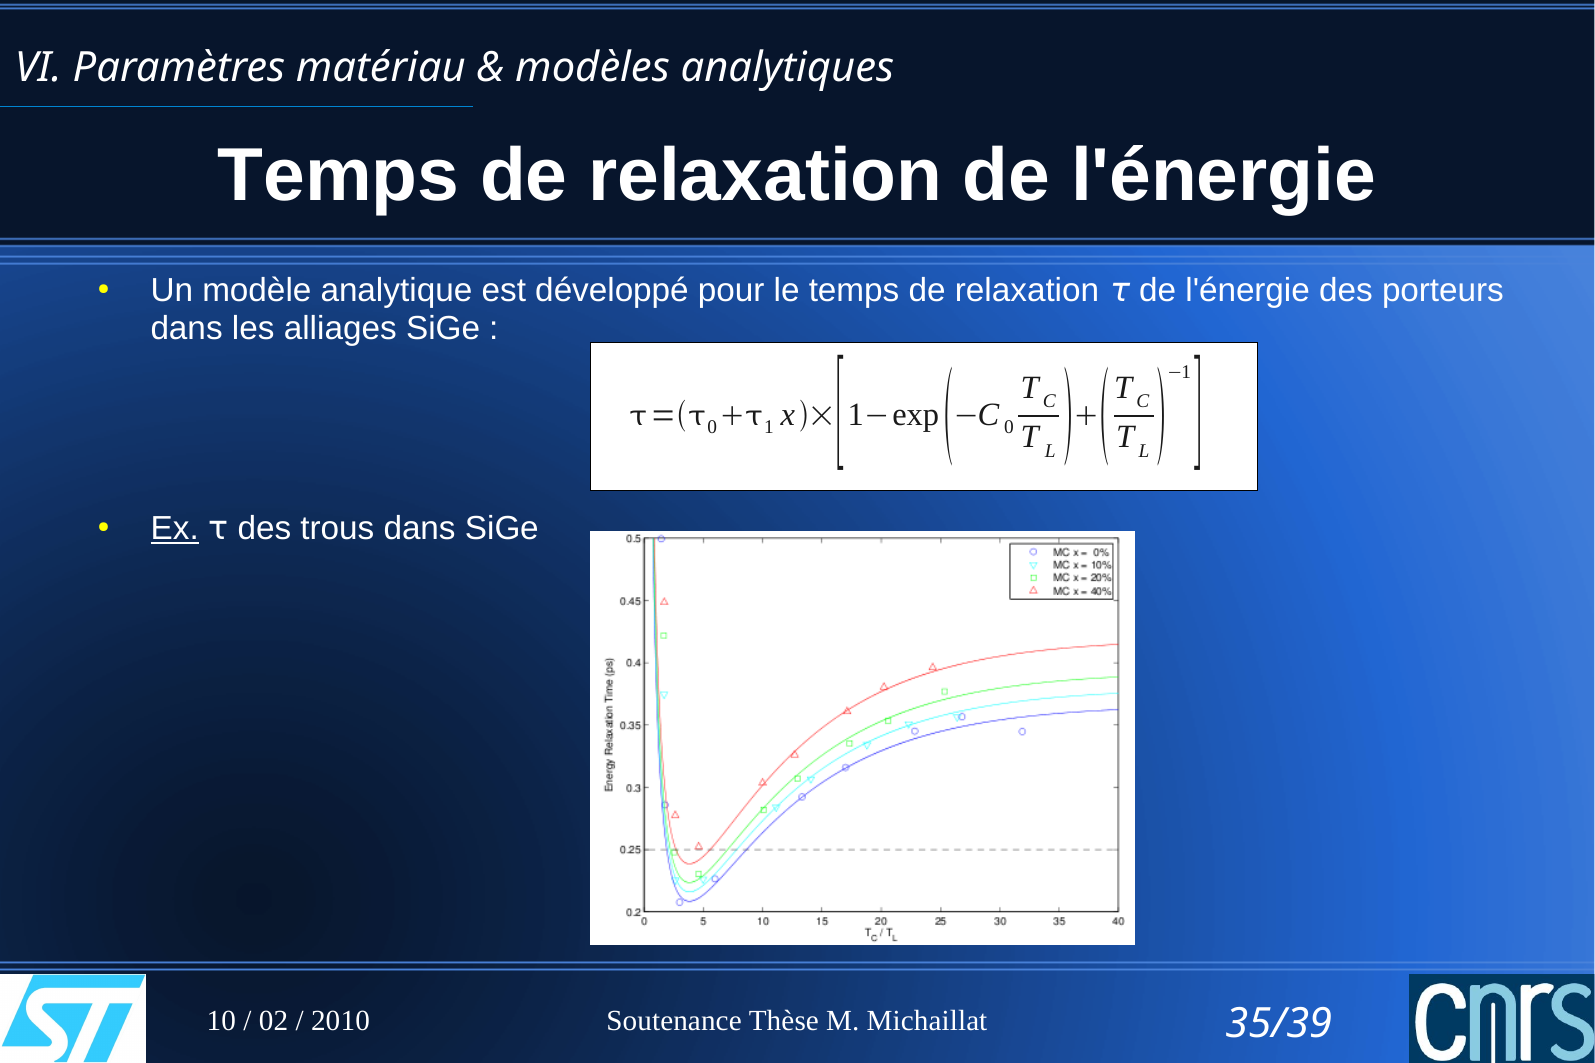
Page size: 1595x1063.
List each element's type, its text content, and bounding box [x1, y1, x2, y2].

title Temps de relaxation de l'énergie [79, 115, 1515, 234]
text_box [590, 342, 1258, 491]
text_box VI. Paramètres matériau & modèles analytiques [0, 29, 1182, 100]
chart [621, 354, 1211, 473]
list Un modèle analytique est développé pour le temps de relaxation τ de l'énergie des porteurs dans les alliages SiGe : Ex. τ des trous dans SiGe [79, 270, 1515, 973]
picture [0, 0, 1595, 1063]
